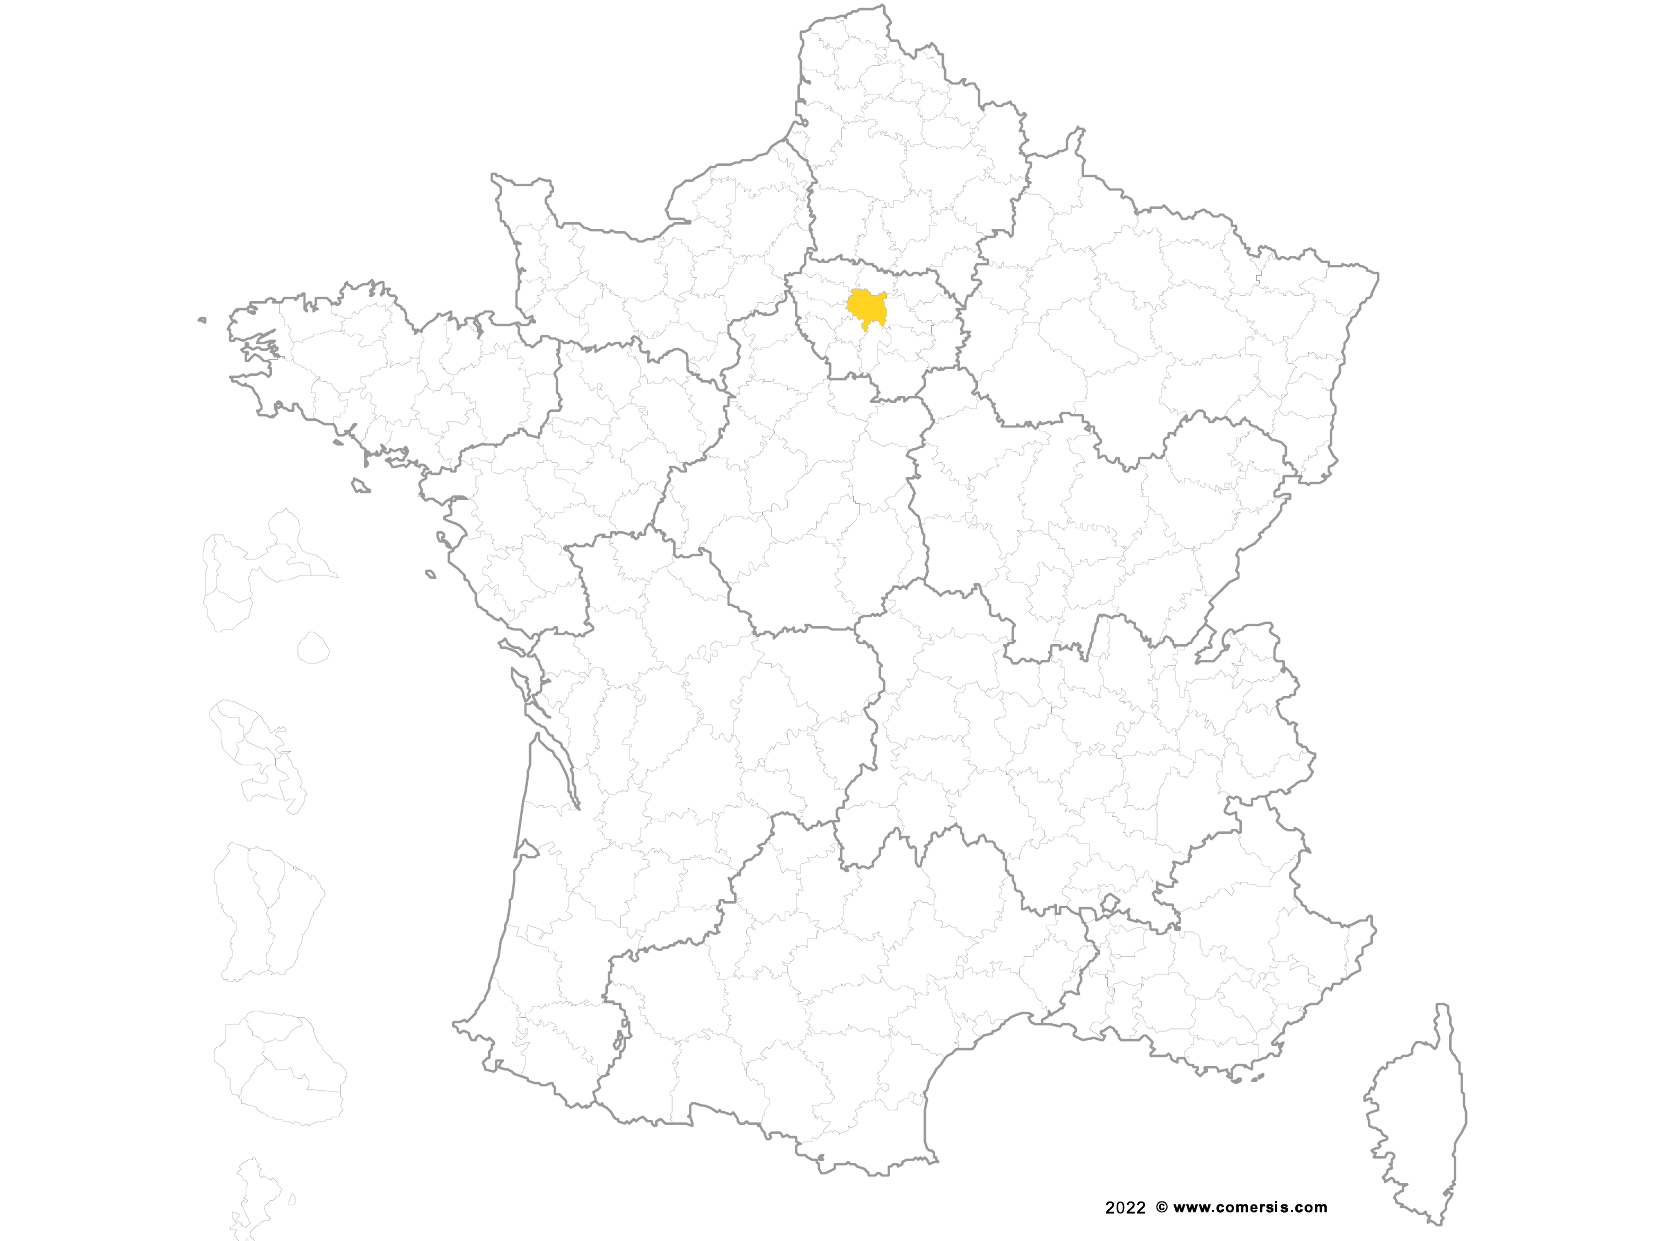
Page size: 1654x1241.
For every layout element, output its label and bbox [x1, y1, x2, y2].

text_box [198, 4, 1379, 1176]
text_box [214, 841, 325, 982]
text_box [230, 1157, 296, 1241]
text_box [1106, 1201, 1114, 1214]
text_box [1156, 1201, 1168, 1213]
text_box [1260, 1204, 1274, 1213]
text_box [1295, 1204, 1303, 1213]
text_box [1280, 1204, 1289, 1213]
text_box [1364, 1003, 1467, 1226]
text_box [297, 631, 330, 664]
text_box [1304, 1204, 1313, 1213]
text_box [1250, 1204, 1258, 1213]
text_box [1116, 1201, 1125, 1214]
text_box [1236, 1204, 1248, 1213]
text_box [1315, 1204, 1327, 1213]
text_box [203, 507, 339, 633]
text_box [209, 699, 307, 815]
text_box [1126, 1201, 1135, 1214]
text_box [1216, 1204, 1235, 1213]
text_box [214, 1010, 348, 1127]
text_box [1137, 1201, 1145, 1214]
text_box [1173, 1204, 1211, 1213]
